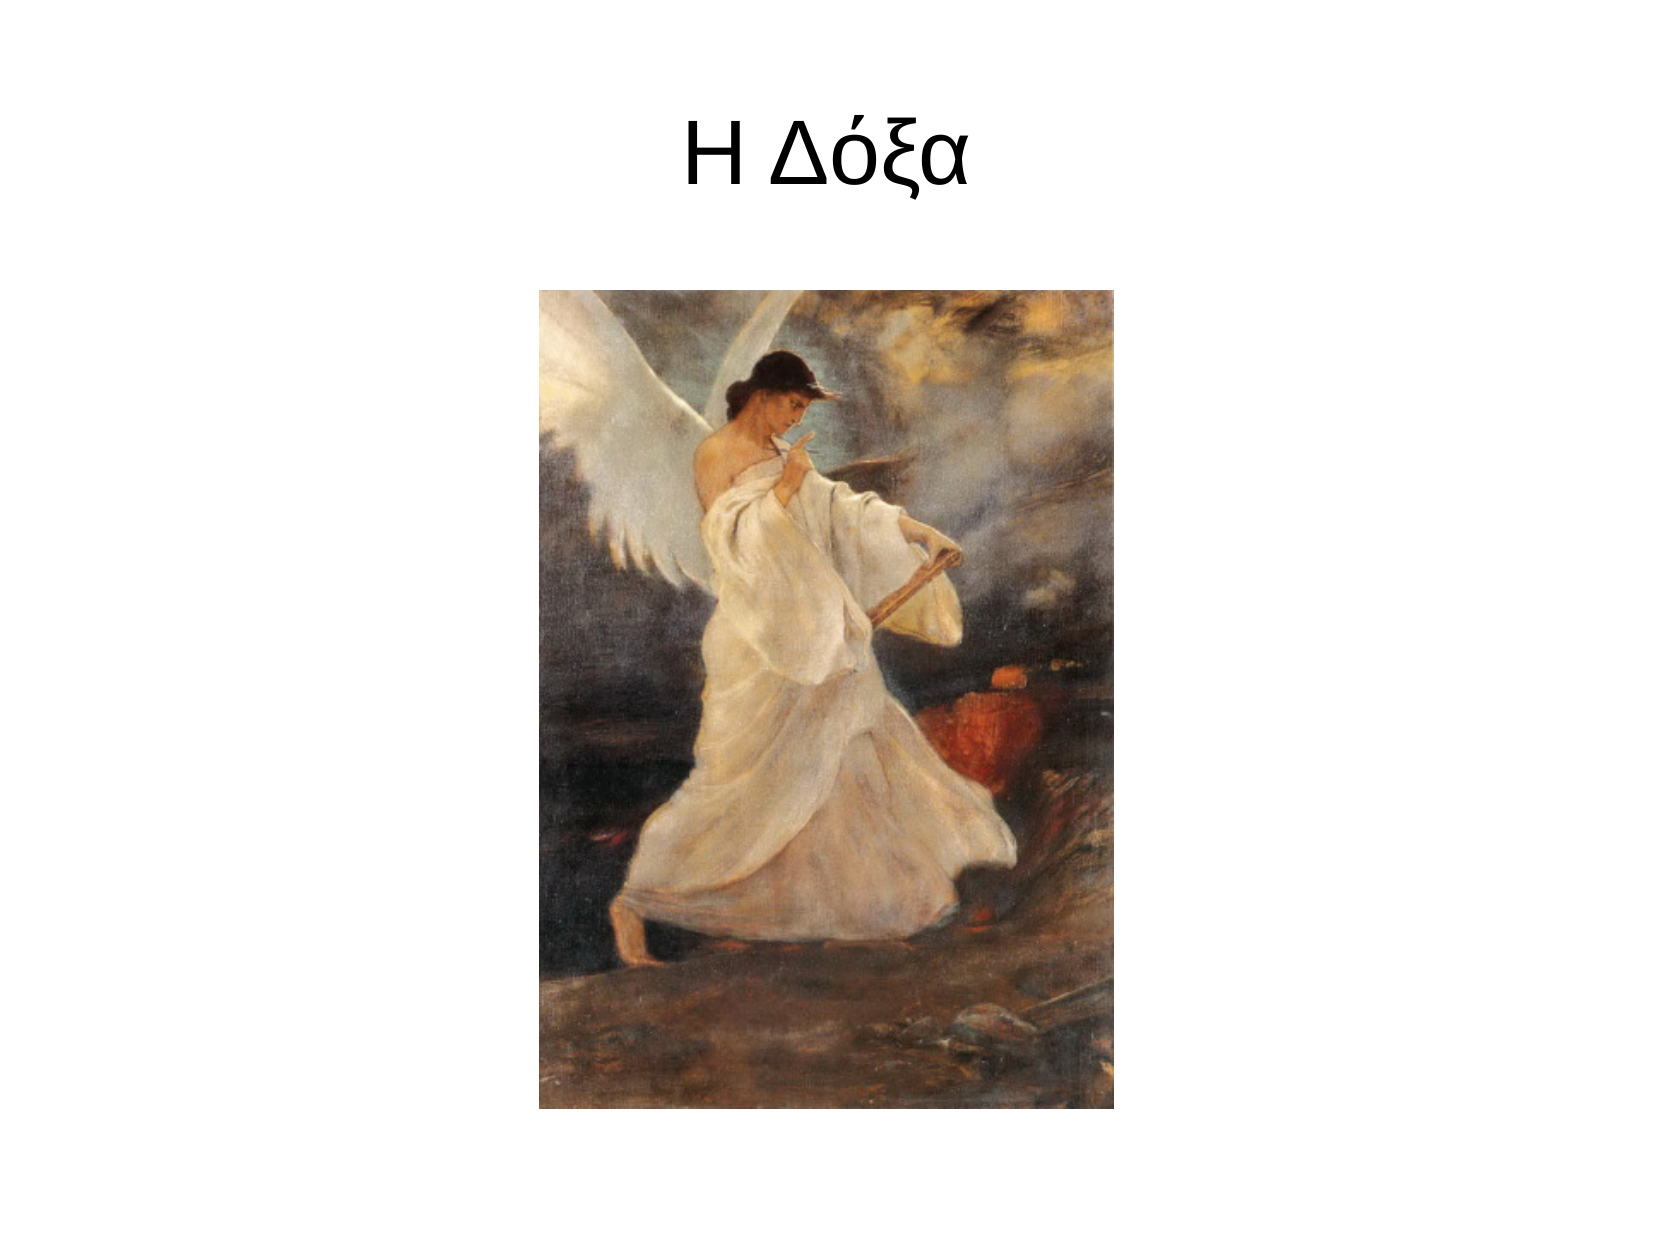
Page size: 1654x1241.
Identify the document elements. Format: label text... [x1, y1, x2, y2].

picture [539, 290, 1114, 1109]
title Η Δόξα [82, 49, 1571, 257]
